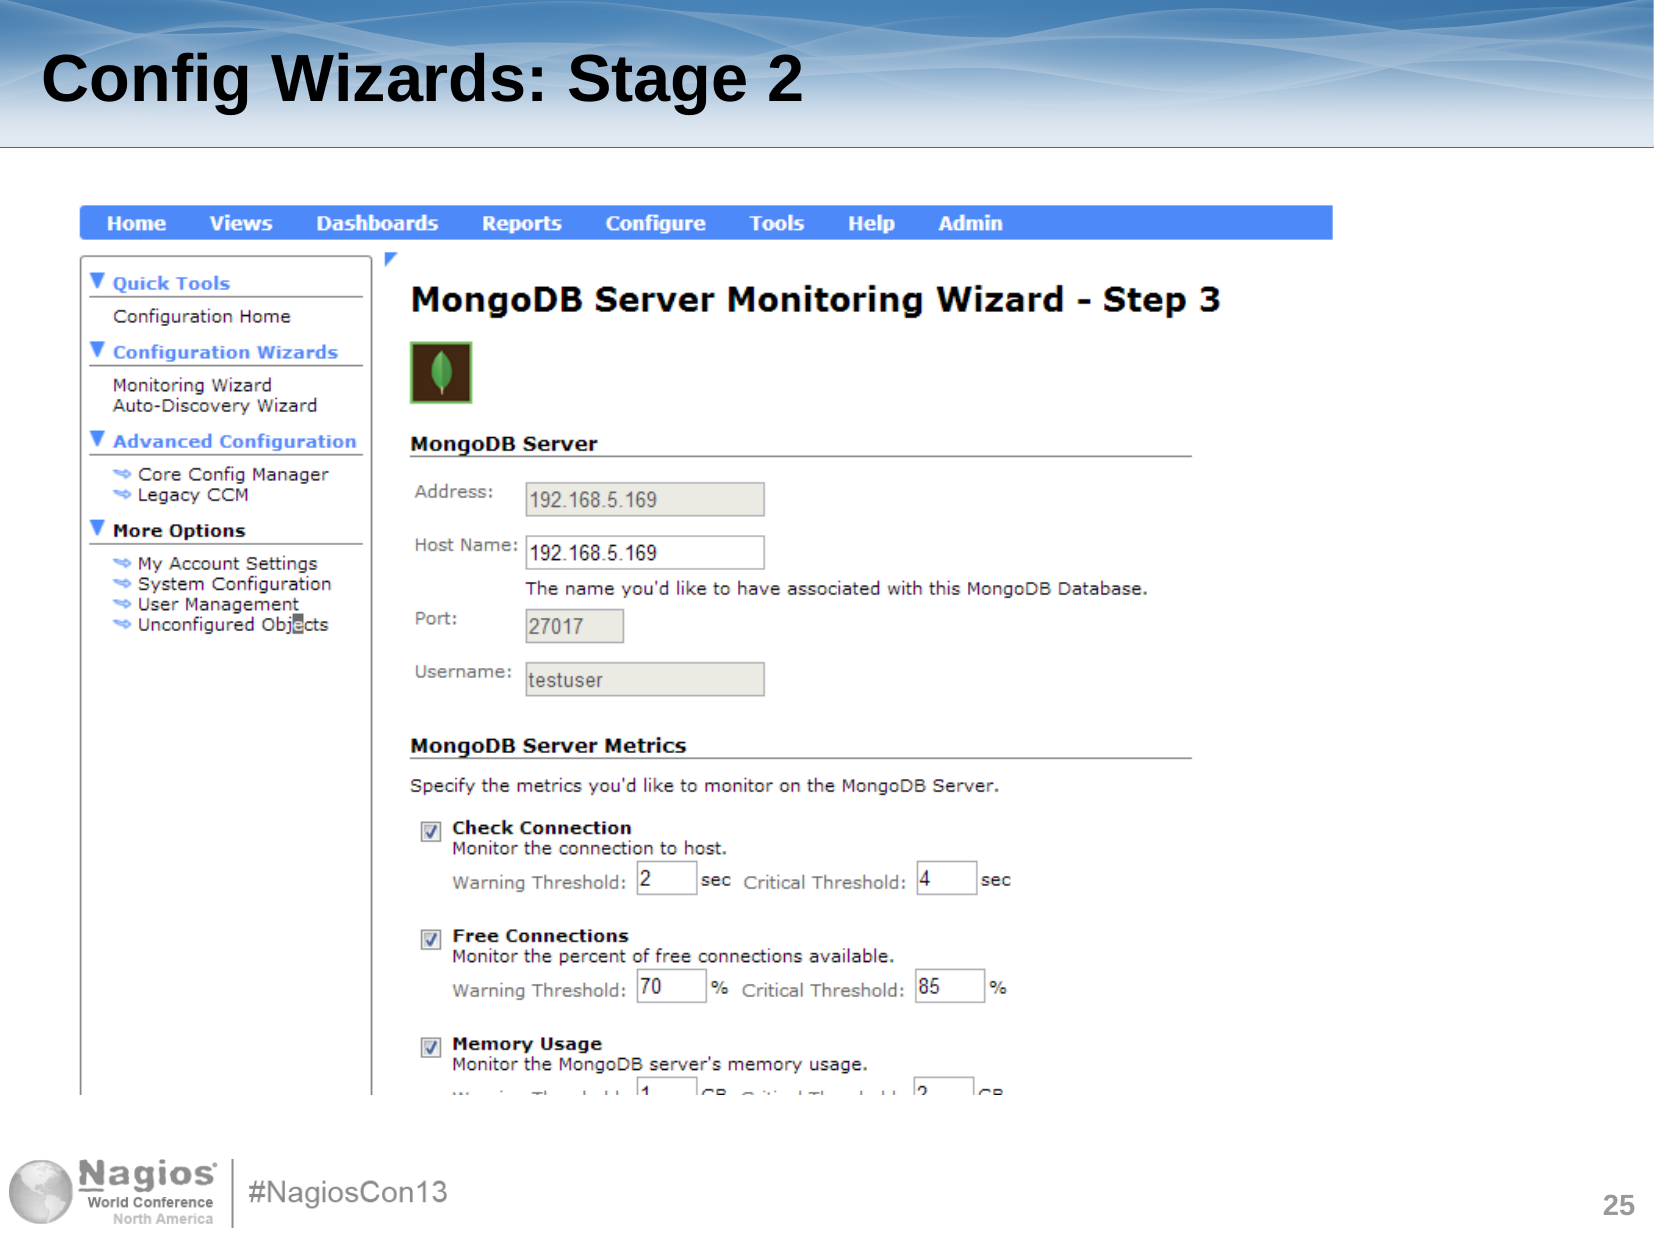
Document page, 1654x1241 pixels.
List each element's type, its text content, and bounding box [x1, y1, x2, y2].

picture [0, 0, 1654, 147]
picture [77, 204, 1333, 1095]
title Config Wizards: Stage 2 [41, 29, 1248, 127]
picture [9, 1159, 453, 1228]
